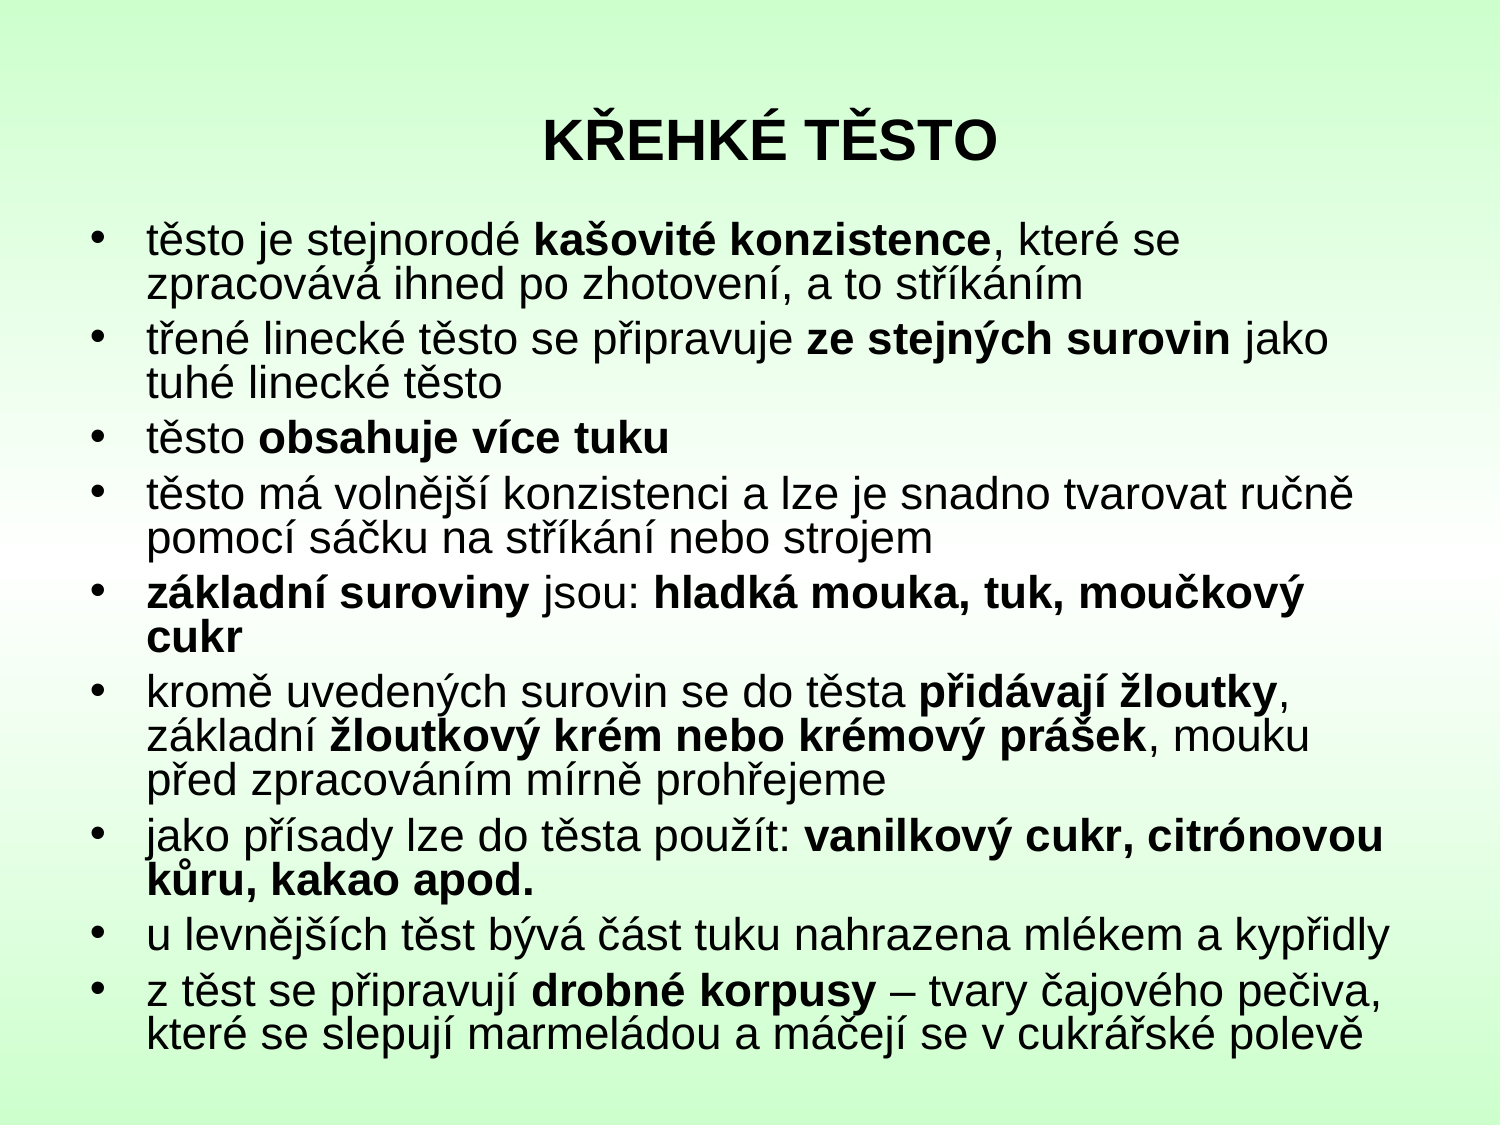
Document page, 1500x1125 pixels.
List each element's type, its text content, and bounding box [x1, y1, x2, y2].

list těsto je stejnorodé kašovité konzistence, které se zpracovává ihned po zhotovení, a to stříkáním třené linecké těsto se připravuje ze stejných surovin jako tuhé linecké těsto těsto obsahuje více tuku těsto má volnější konzistenci a lze je snadno tvarovat ručně pomocí sáčku na stříkání nebo strojem základní suroviny jsou: hladká mouka, tuk, moučkový cukr kromě uvedených surovin se do těsta přidávají žloutky, základní žloutkový krém nebo krémový prášek, mouku před zpracováním mírně prohřejeme jako přísady lze do těsta použít: vanilkový cukr, citrónovou kůru, kakao apod. u levnějších těst bývá část tuku nahrazena mlékem a kypřidly z těst se připravují drobné korpusy – tvary čajového pečiva, které se slepují marmeládou a máčejí se v cukrářské polevě [75, 212, 1426, 1075]
title KŘEHKÉ TĚSTO [112, 62, 1413, 212]
